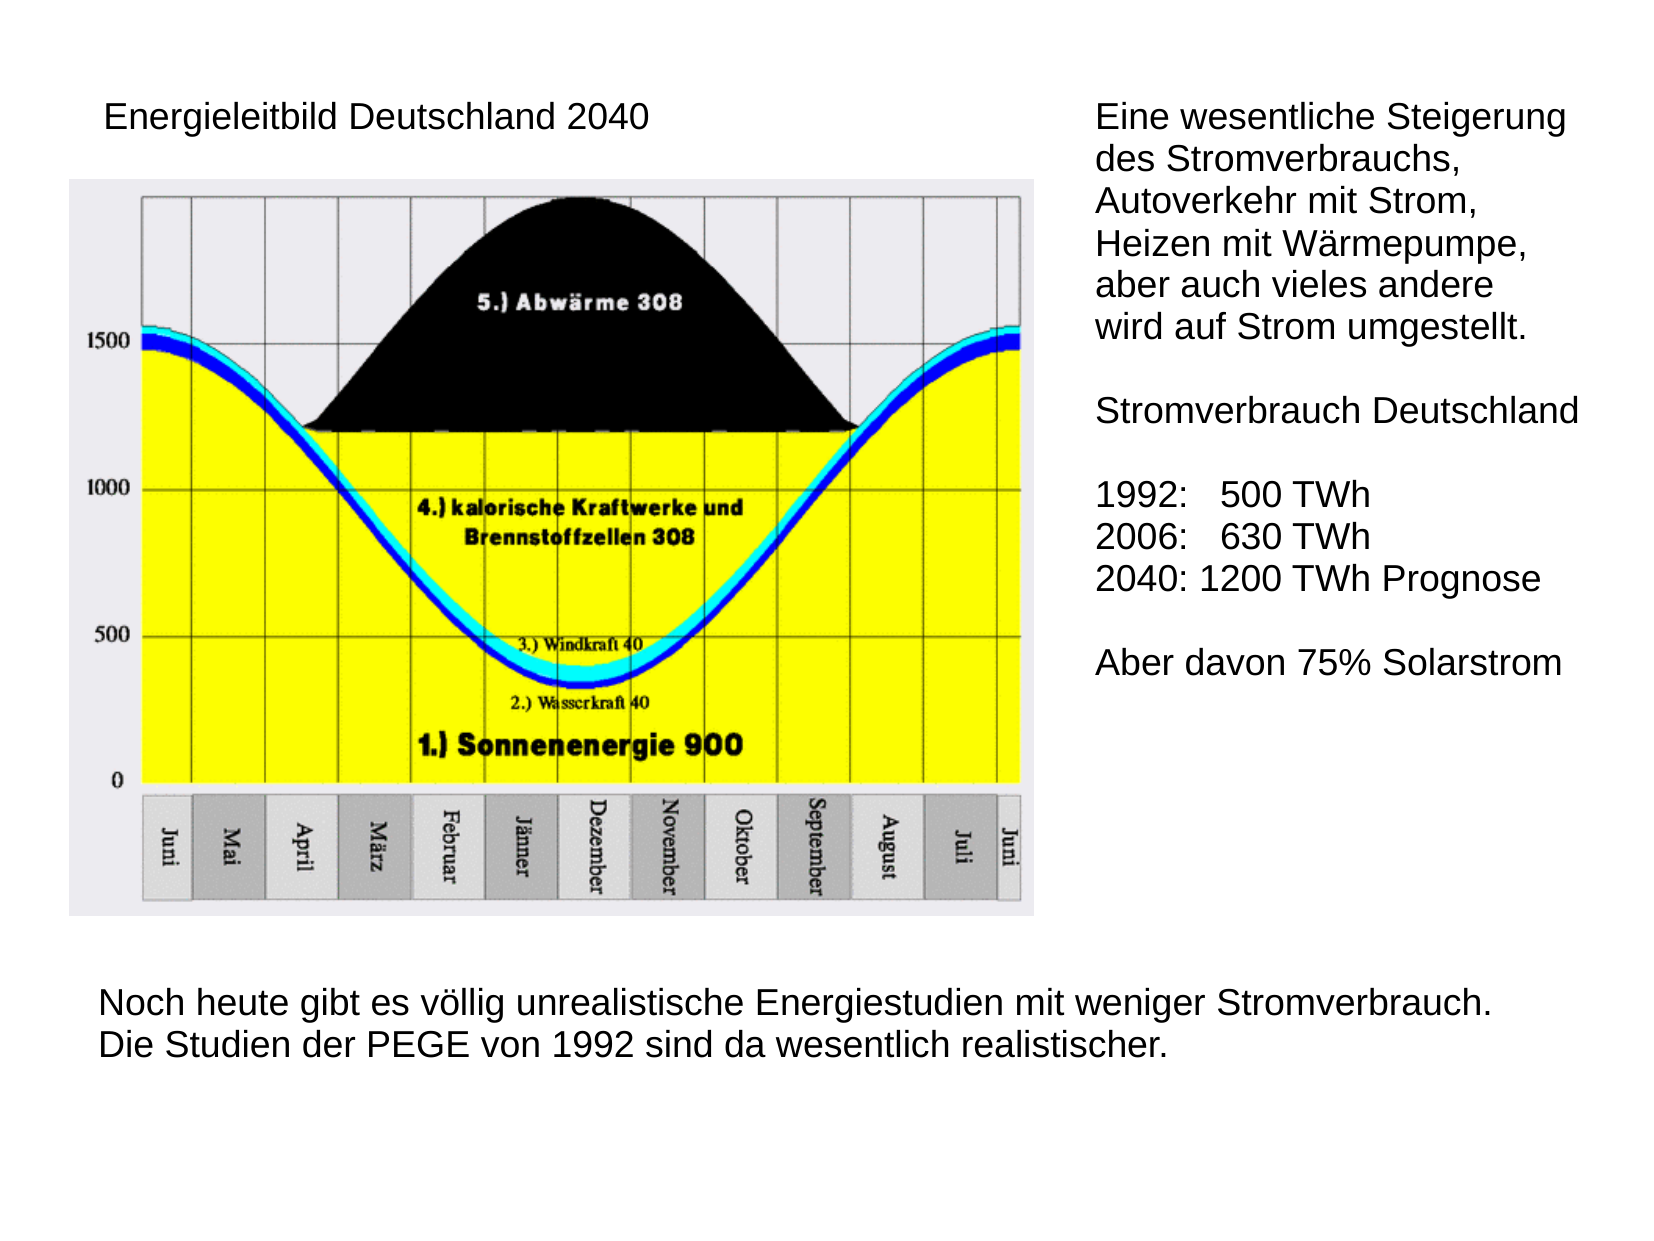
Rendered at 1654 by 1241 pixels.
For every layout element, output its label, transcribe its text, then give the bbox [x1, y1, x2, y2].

text_box Eine wesentliche Steigerung des Stromverbrauchs, Autoverkehr mit Strom, Heizen mit Wärmepumpe, aber auch vieles andere wird auf Strom umgestellt. Stromverbrauch Deutschland 1992: 500 TWh 2006: 630 TWh 2040: 1200 TWh Prognose Aber davon 75% Solarstrom [1080, 88, 1595, 756]
text_box Energieleitbild Deutschland 2040 [88, 88, 692, 146]
text_box Noch heute gibt es völlig unrealistische Energiestudien mit weniger Stromverbrauch. Die Studien der PEGE von 1992 sind da wesentlich realistischer. [83, 974, 1508, 1074]
picture [69, 179, 1034, 916]
